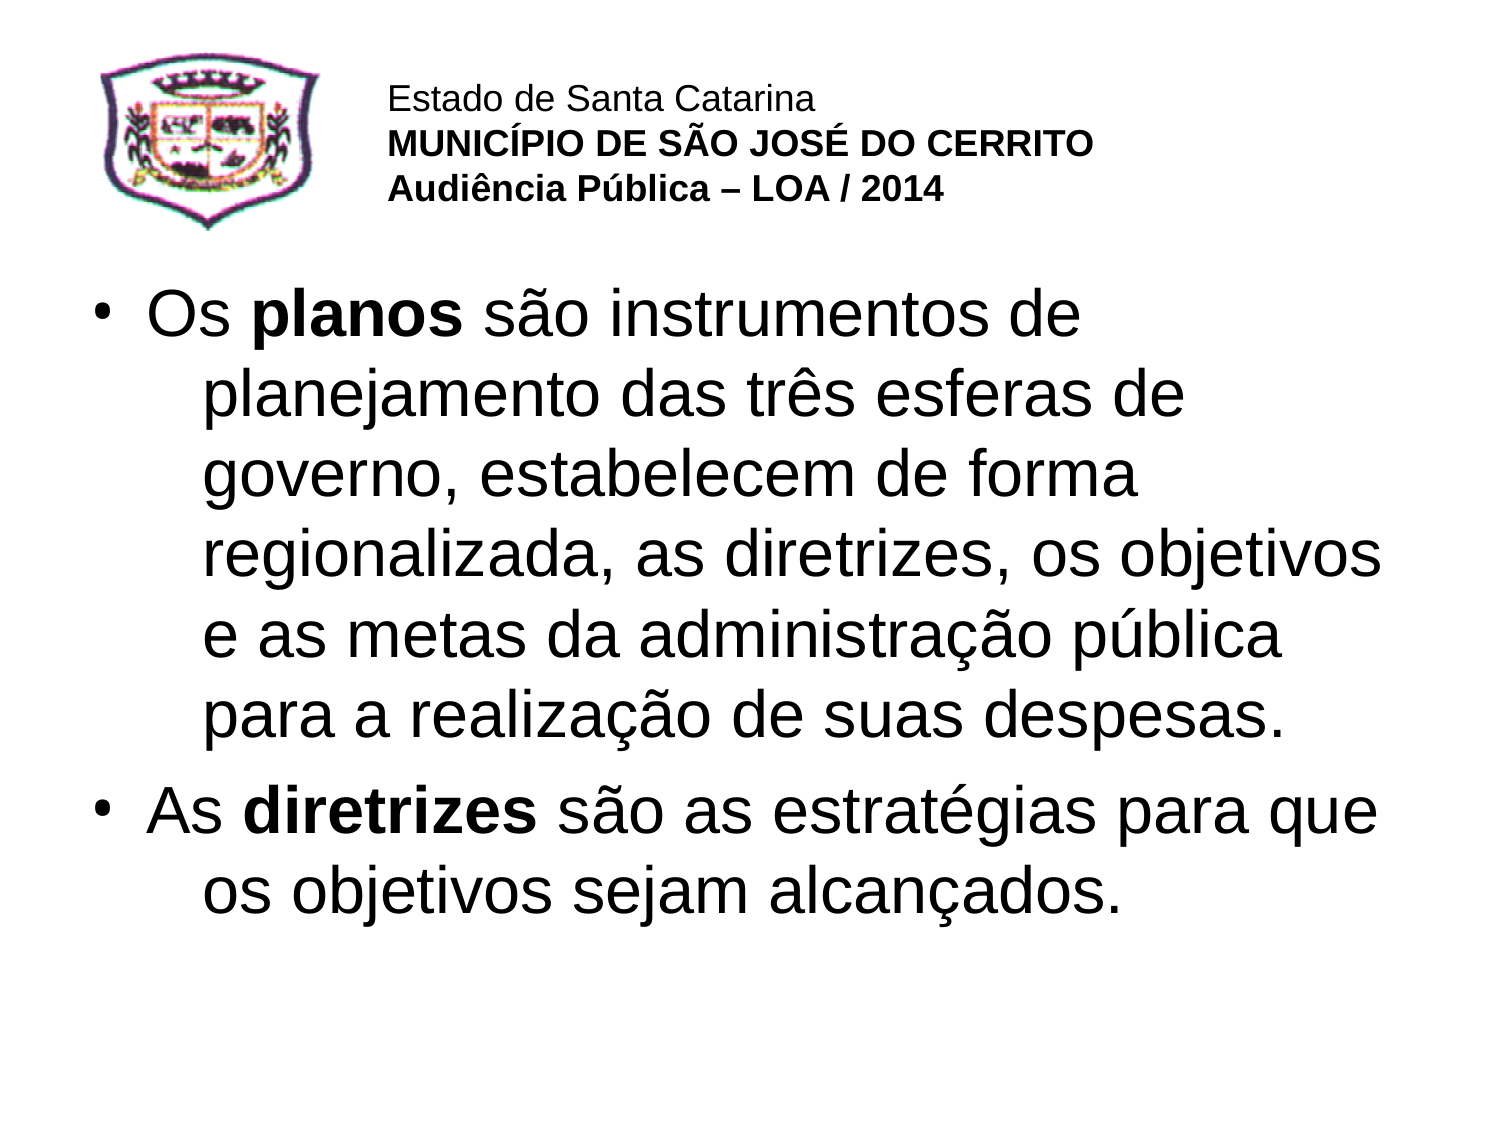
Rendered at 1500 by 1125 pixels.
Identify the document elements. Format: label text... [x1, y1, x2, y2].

picture [100, 42, 322, 231]
text_box Estado de Santa Catarina MUNICÍPIO DE SÃO JOSÉ DO CERRITO Audiência Pública – LOA / 2014 [372, 66, 1122, 216]
list Os planos são instrumentos de planejamento das três esferas de governo, estabelecem de forma regionalizada, as diretrizes, os objetivos e as metas da administração pública para a realização de suas despesas. As diretrizes são as estratégias para que os objetivos sejam alcançados. [75, 262, 1426, 1005]
